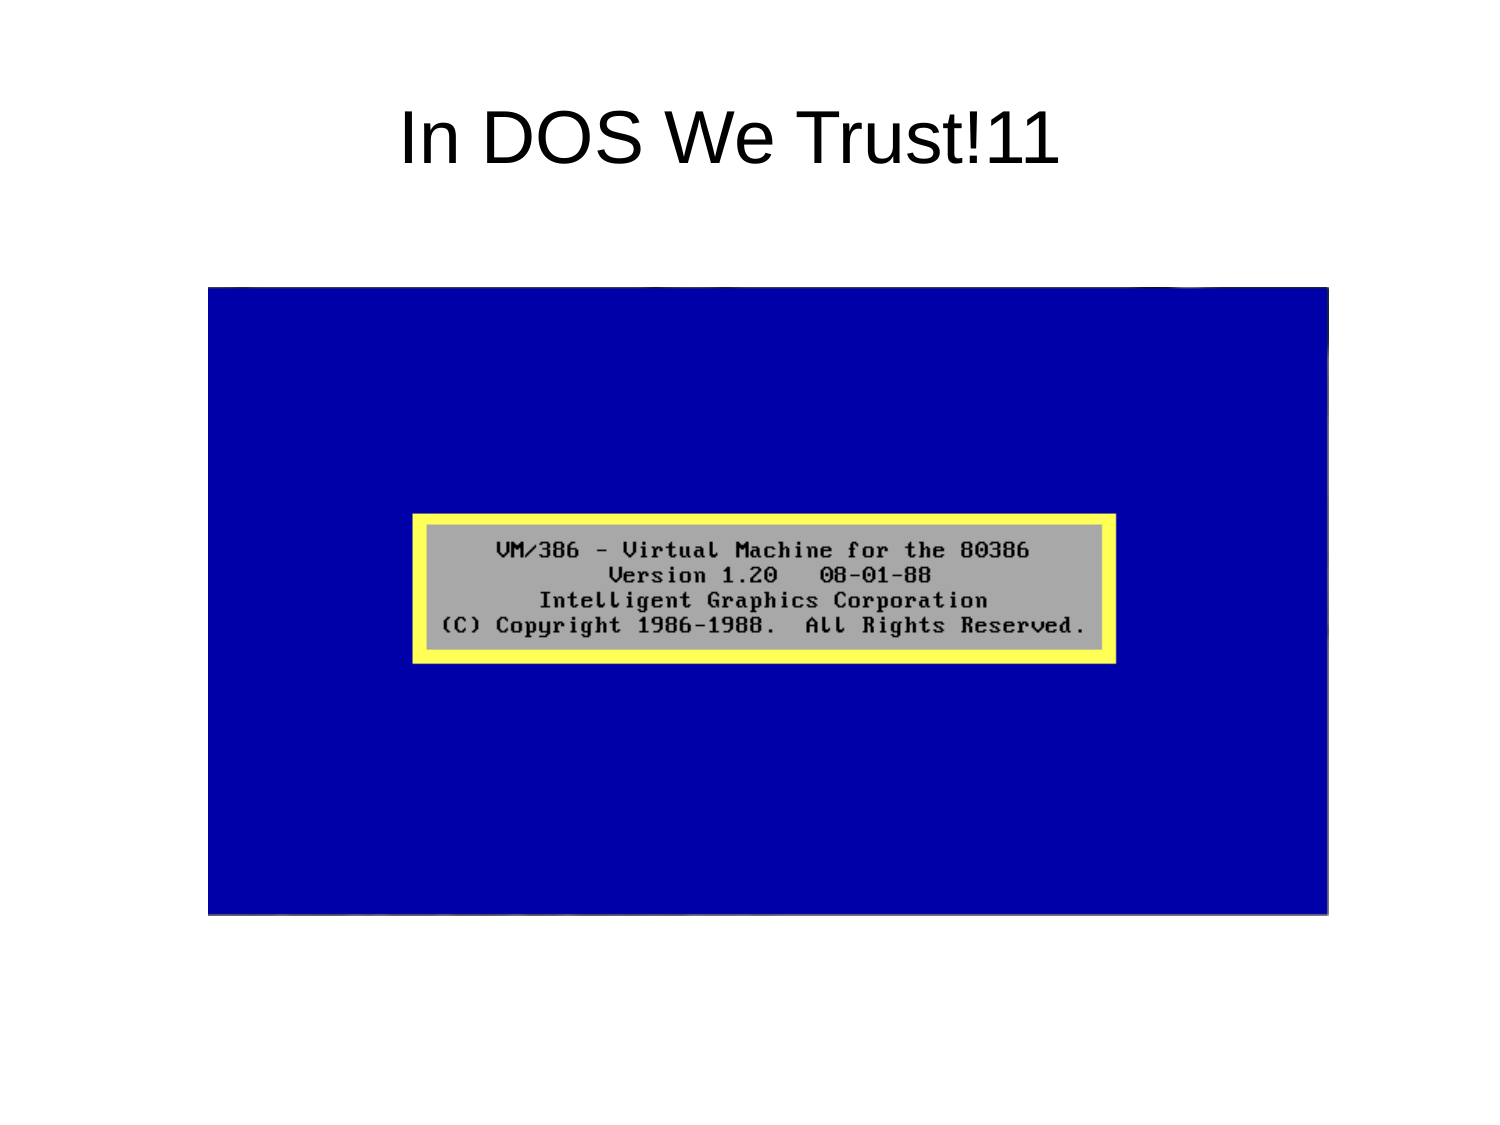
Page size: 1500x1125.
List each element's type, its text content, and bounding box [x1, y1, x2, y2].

text_box In DOS We Trust!11 [383, 88, 1182, 207]
picture [208, 287, 1329, 916]
